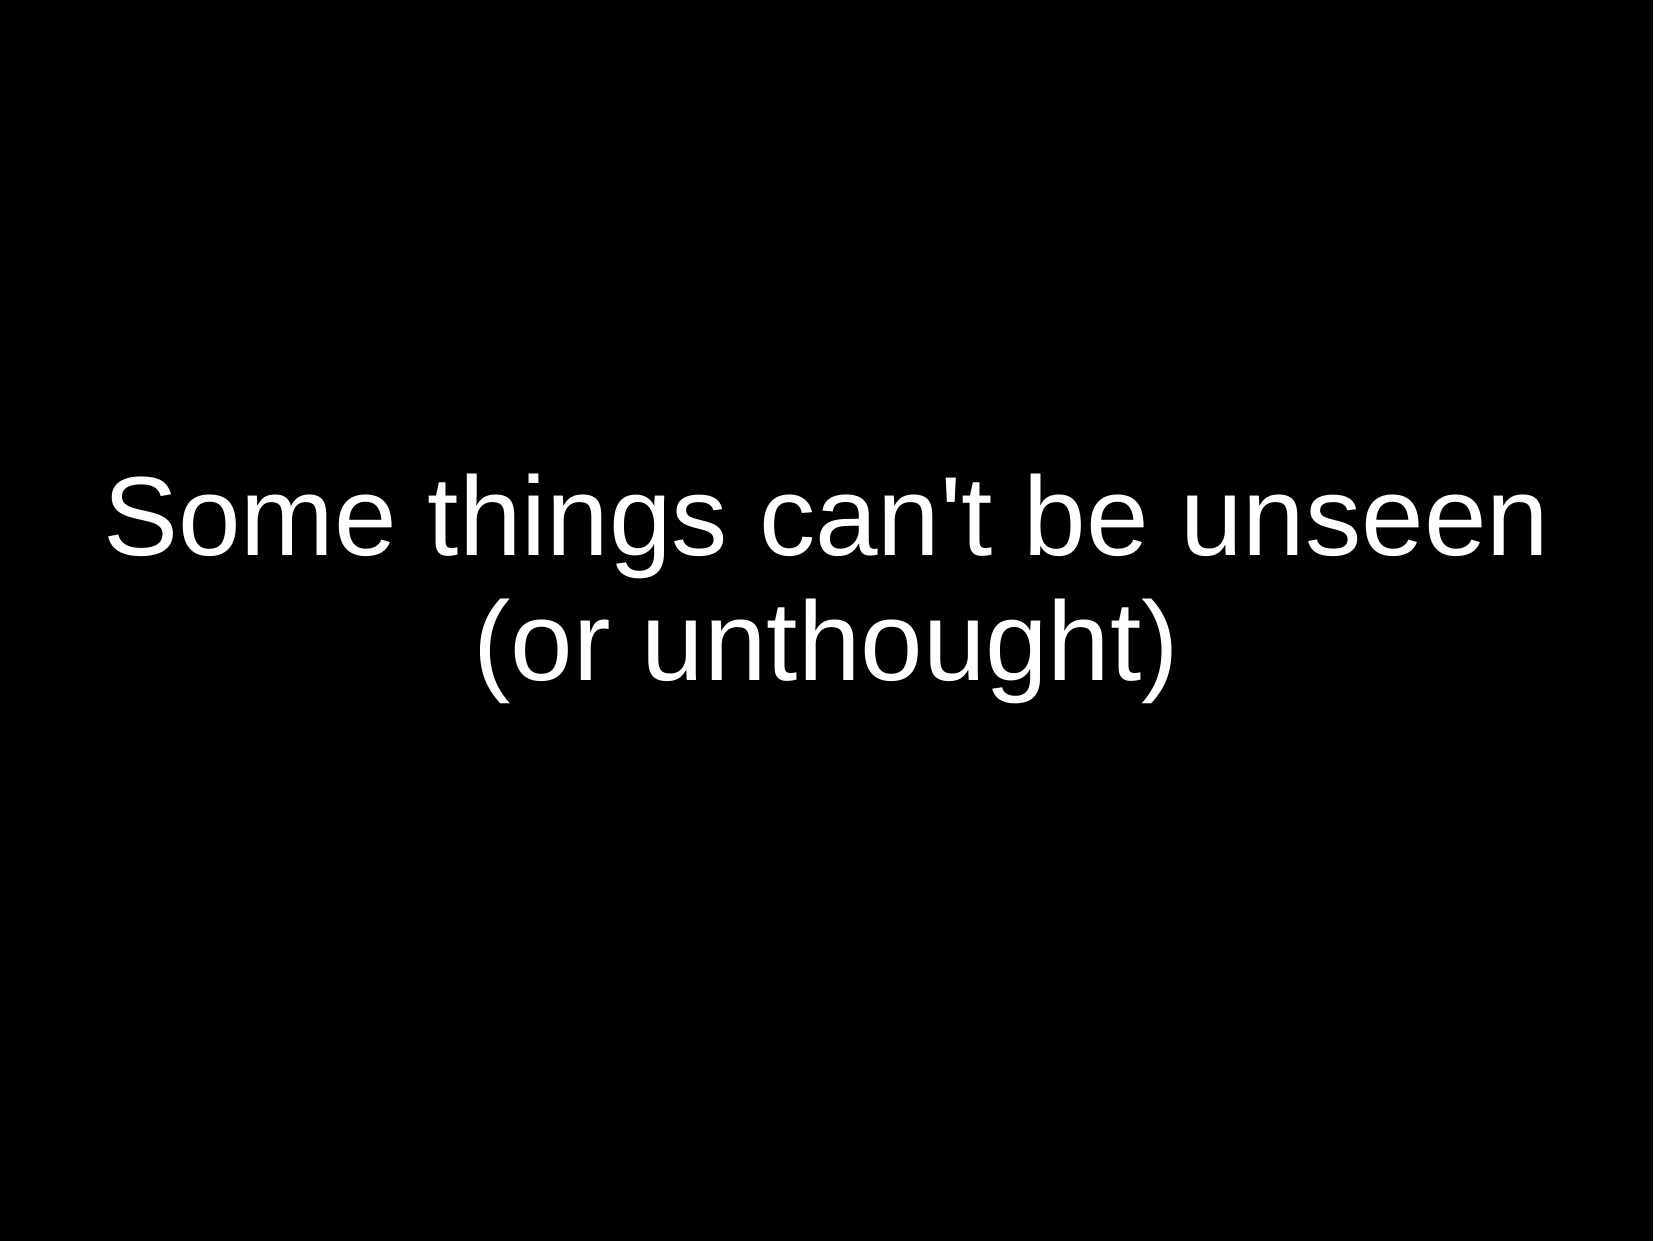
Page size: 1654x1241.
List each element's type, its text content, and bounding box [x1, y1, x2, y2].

subtitle Some things can't be unseen (or unthought) [82, 56, 1571, 1102]
